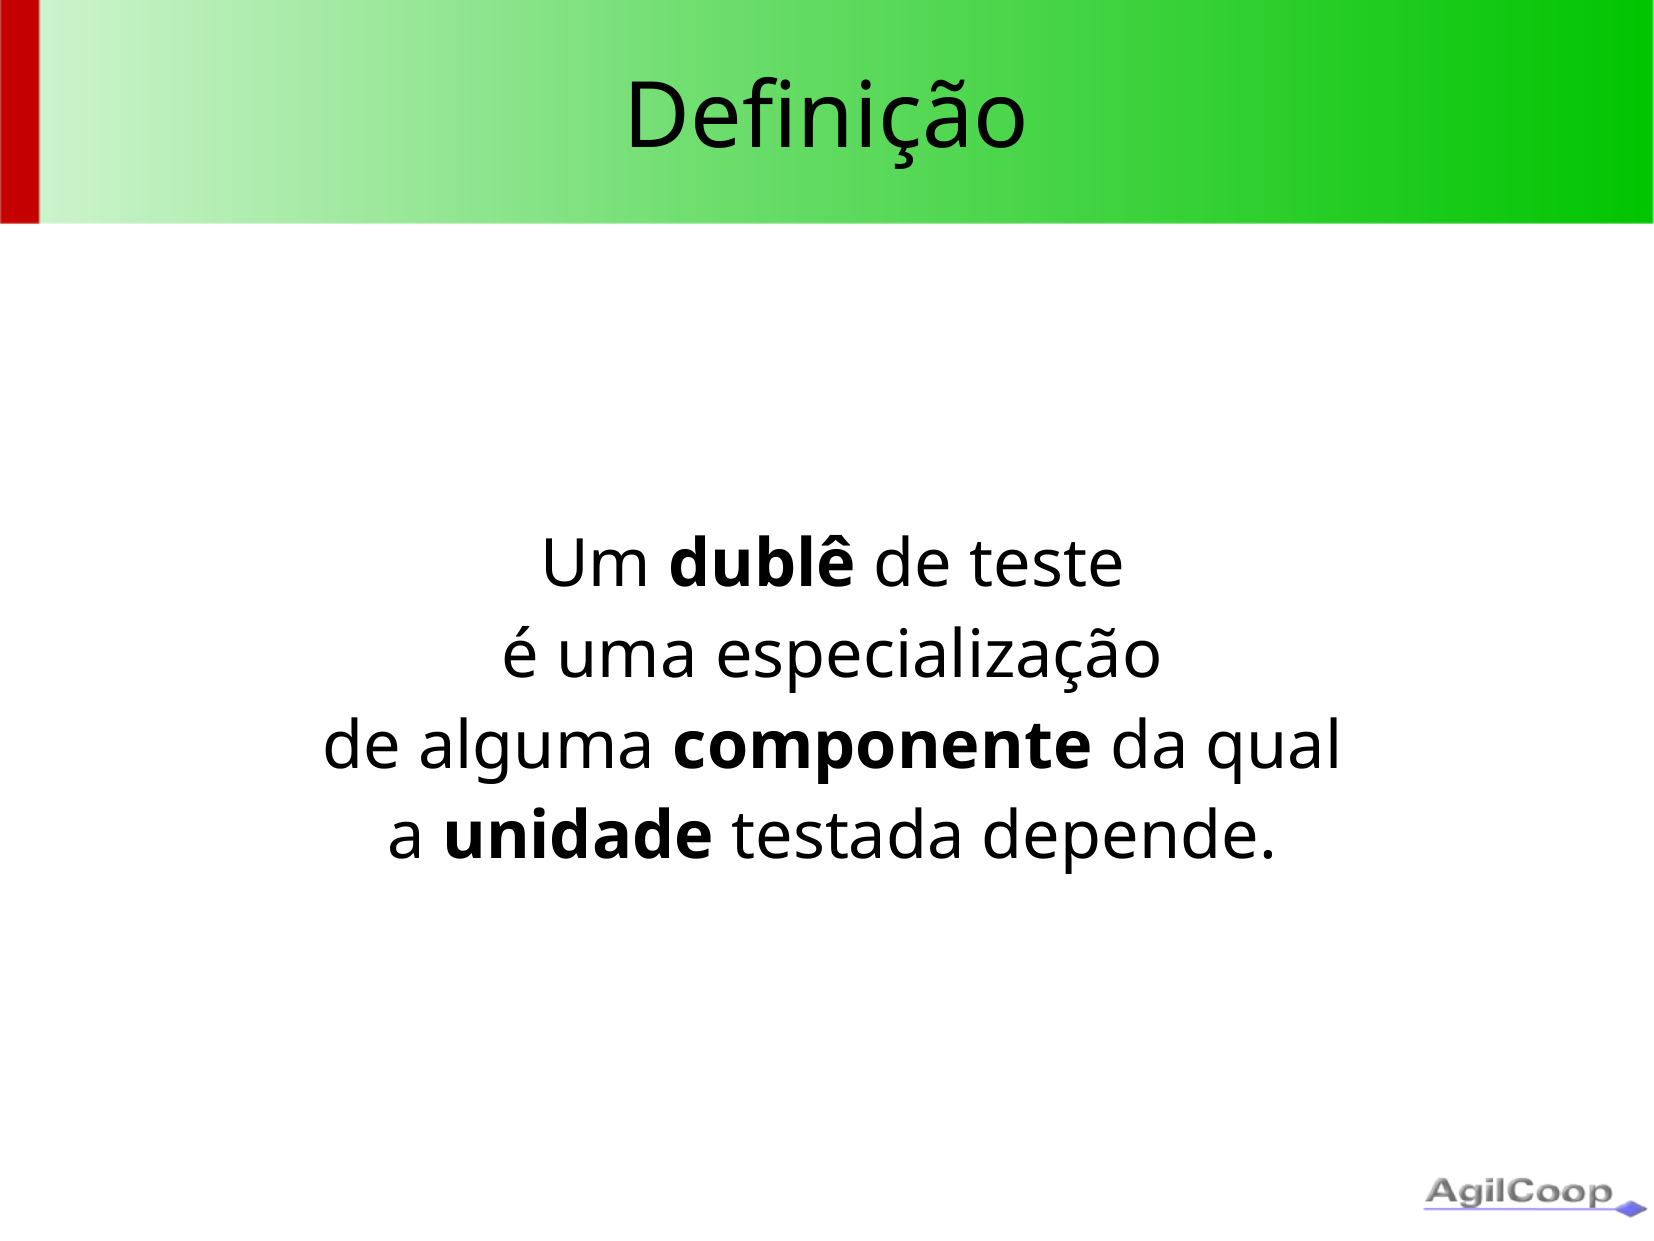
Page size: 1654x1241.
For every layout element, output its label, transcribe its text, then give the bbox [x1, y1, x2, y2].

title Definição [82, 8, 1571, 216]
subtitle Um dublê de teste é uma especialização de alguma componente da qual a unidade testada depende. [59, 279, 1607, 1115]
picture [0, 0, 1654, 1241]
